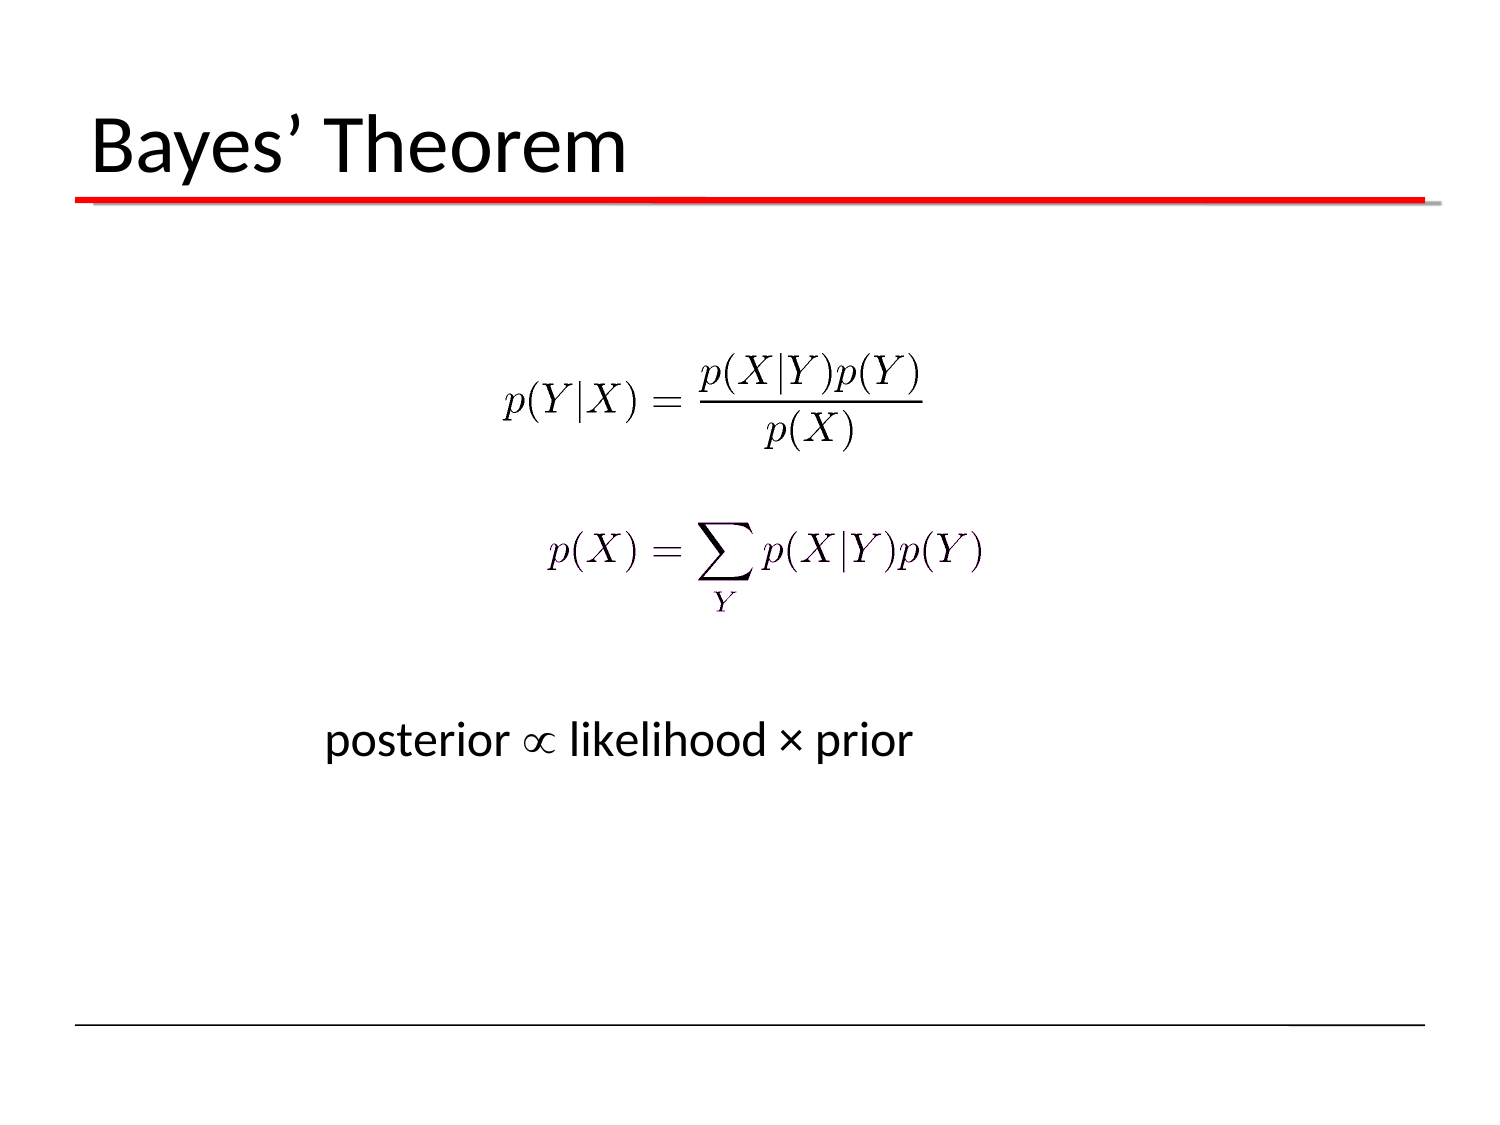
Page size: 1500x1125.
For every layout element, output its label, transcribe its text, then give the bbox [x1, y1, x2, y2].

title Bayes’ Theorem [75, 45, 1426, 233]
text_box [500, 350, 925, 454]
text_box posterior  likelihood × prior [309, 699, 1177, 775]
picture [546, 521, 981, 613]
